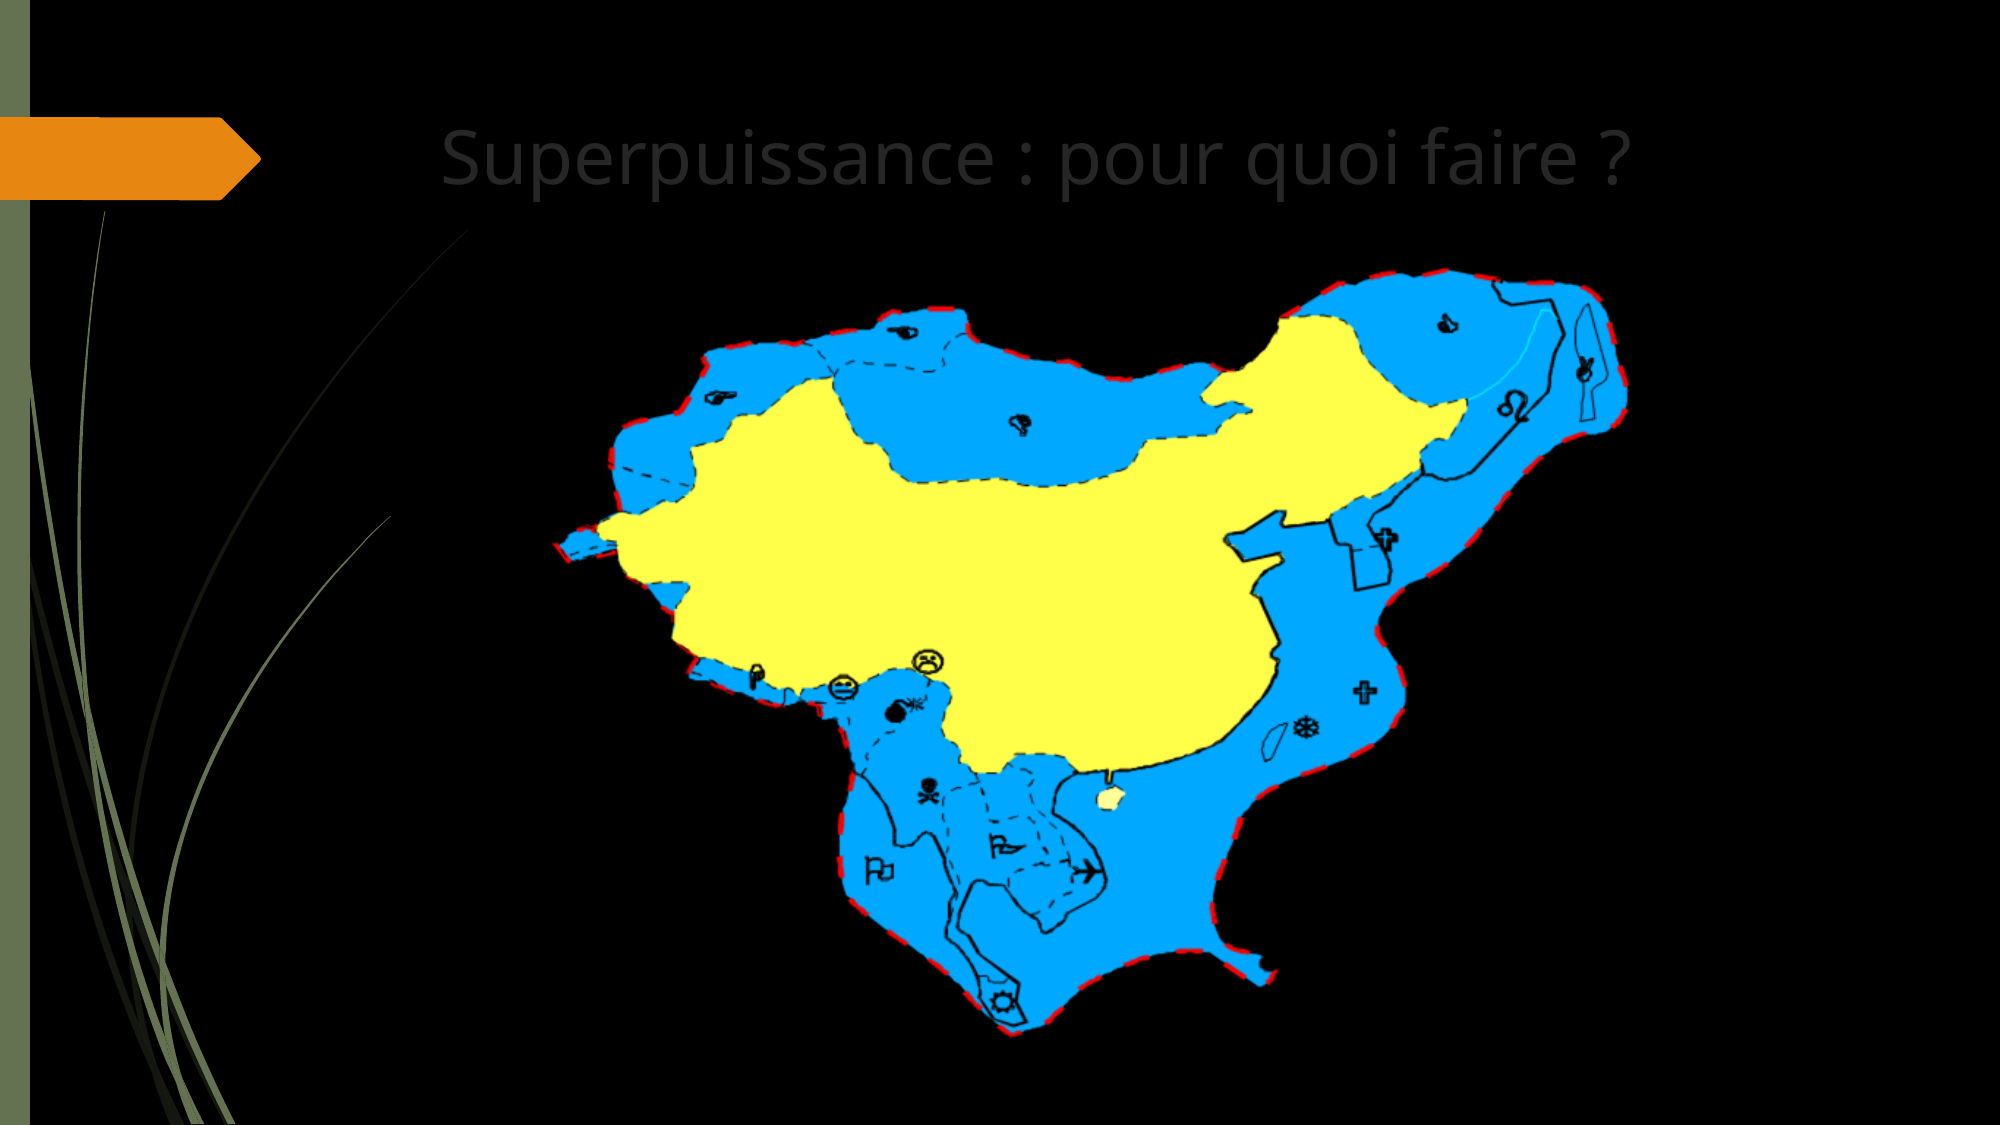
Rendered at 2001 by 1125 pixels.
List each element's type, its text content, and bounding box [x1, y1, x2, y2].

title Superpuissance : pour quoi faire ? [425, 102, 1888, 313]
picture [500, 212, 1635, 1120]
